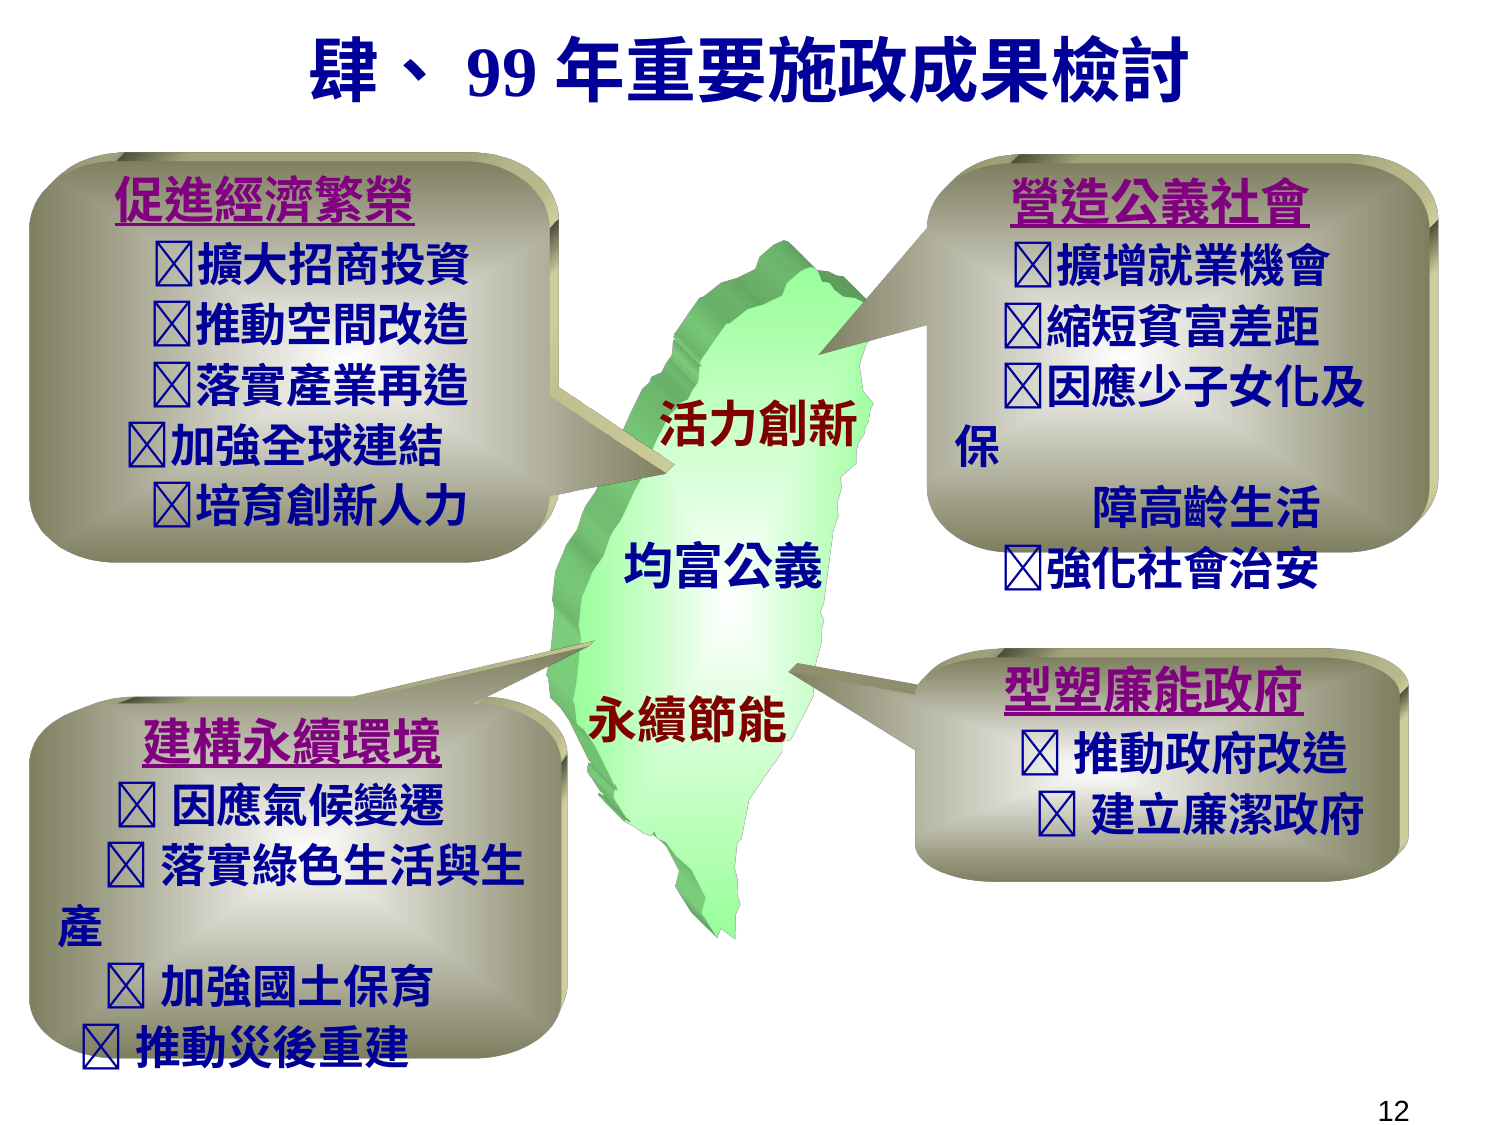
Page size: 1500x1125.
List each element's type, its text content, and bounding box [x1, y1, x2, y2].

text_box [617, 461, 856, 527]
text_box 肆、99年重要施政成果檢討 [0, 17, 1500, 118]
text_box 永續節能 [572, 680, 810, 756]
text_box 活力創新 [643, 385, 880, 461]
text_box [577, 546, 823, 680]
text_box 均富公義 [608, 527, 852, 603]
text_box [601, 756, 778, 937]
text_box [1362, 1084, 1500, 1125]
text_box [697, 268, 866, 385]
